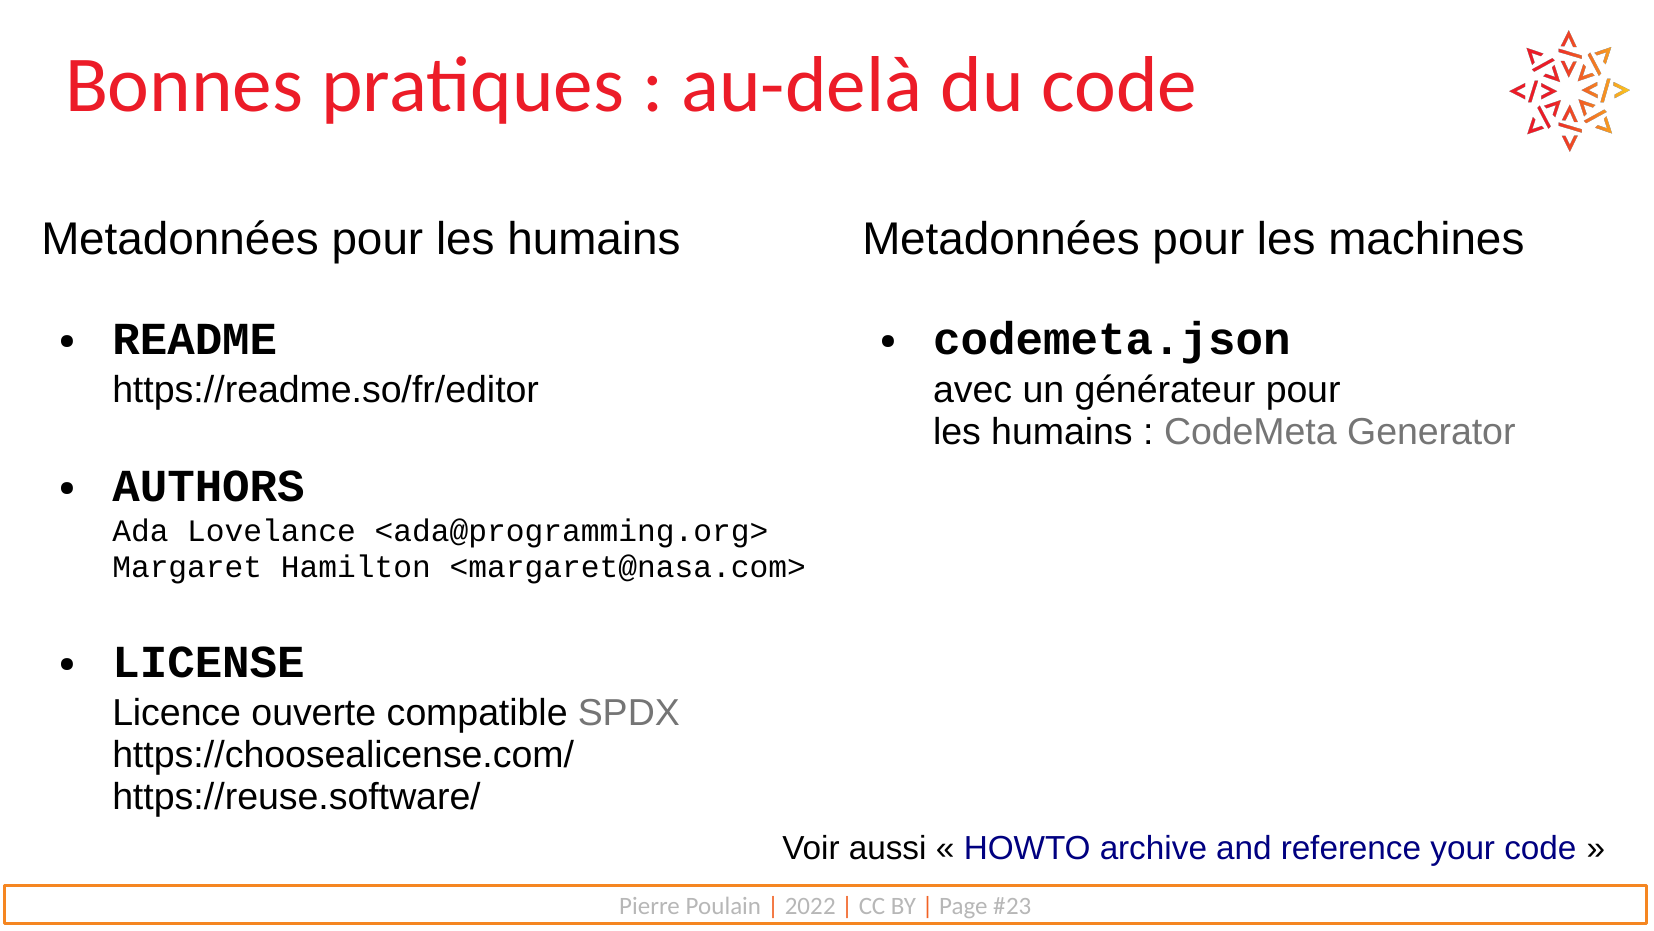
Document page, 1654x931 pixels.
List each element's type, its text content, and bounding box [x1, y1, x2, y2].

text_box Voir aussi « HOWTO archive and reference your code » [767, 822, 1630, 875]
title Bonnes pratiques : au-delà du code [64, 13, 1554, 169]
picture [1554, 30, 1630, 152]
list Metadonnées pour les humains README https://readme.so/fr/editor AUTHORS Ada Lovelance <ada@programming.org> Margaret Hamilton <margaret@nasa.com> LICENSE Licence ouverte compatible SPDX https://choosealicense.com/ https://reuse.software/ [41, 212, 845, 862]
list Metadonnées pour les machines codemeta.json avec un générateur pour les humains : CodeMeta Generator [862, 212, 1654, 834]
